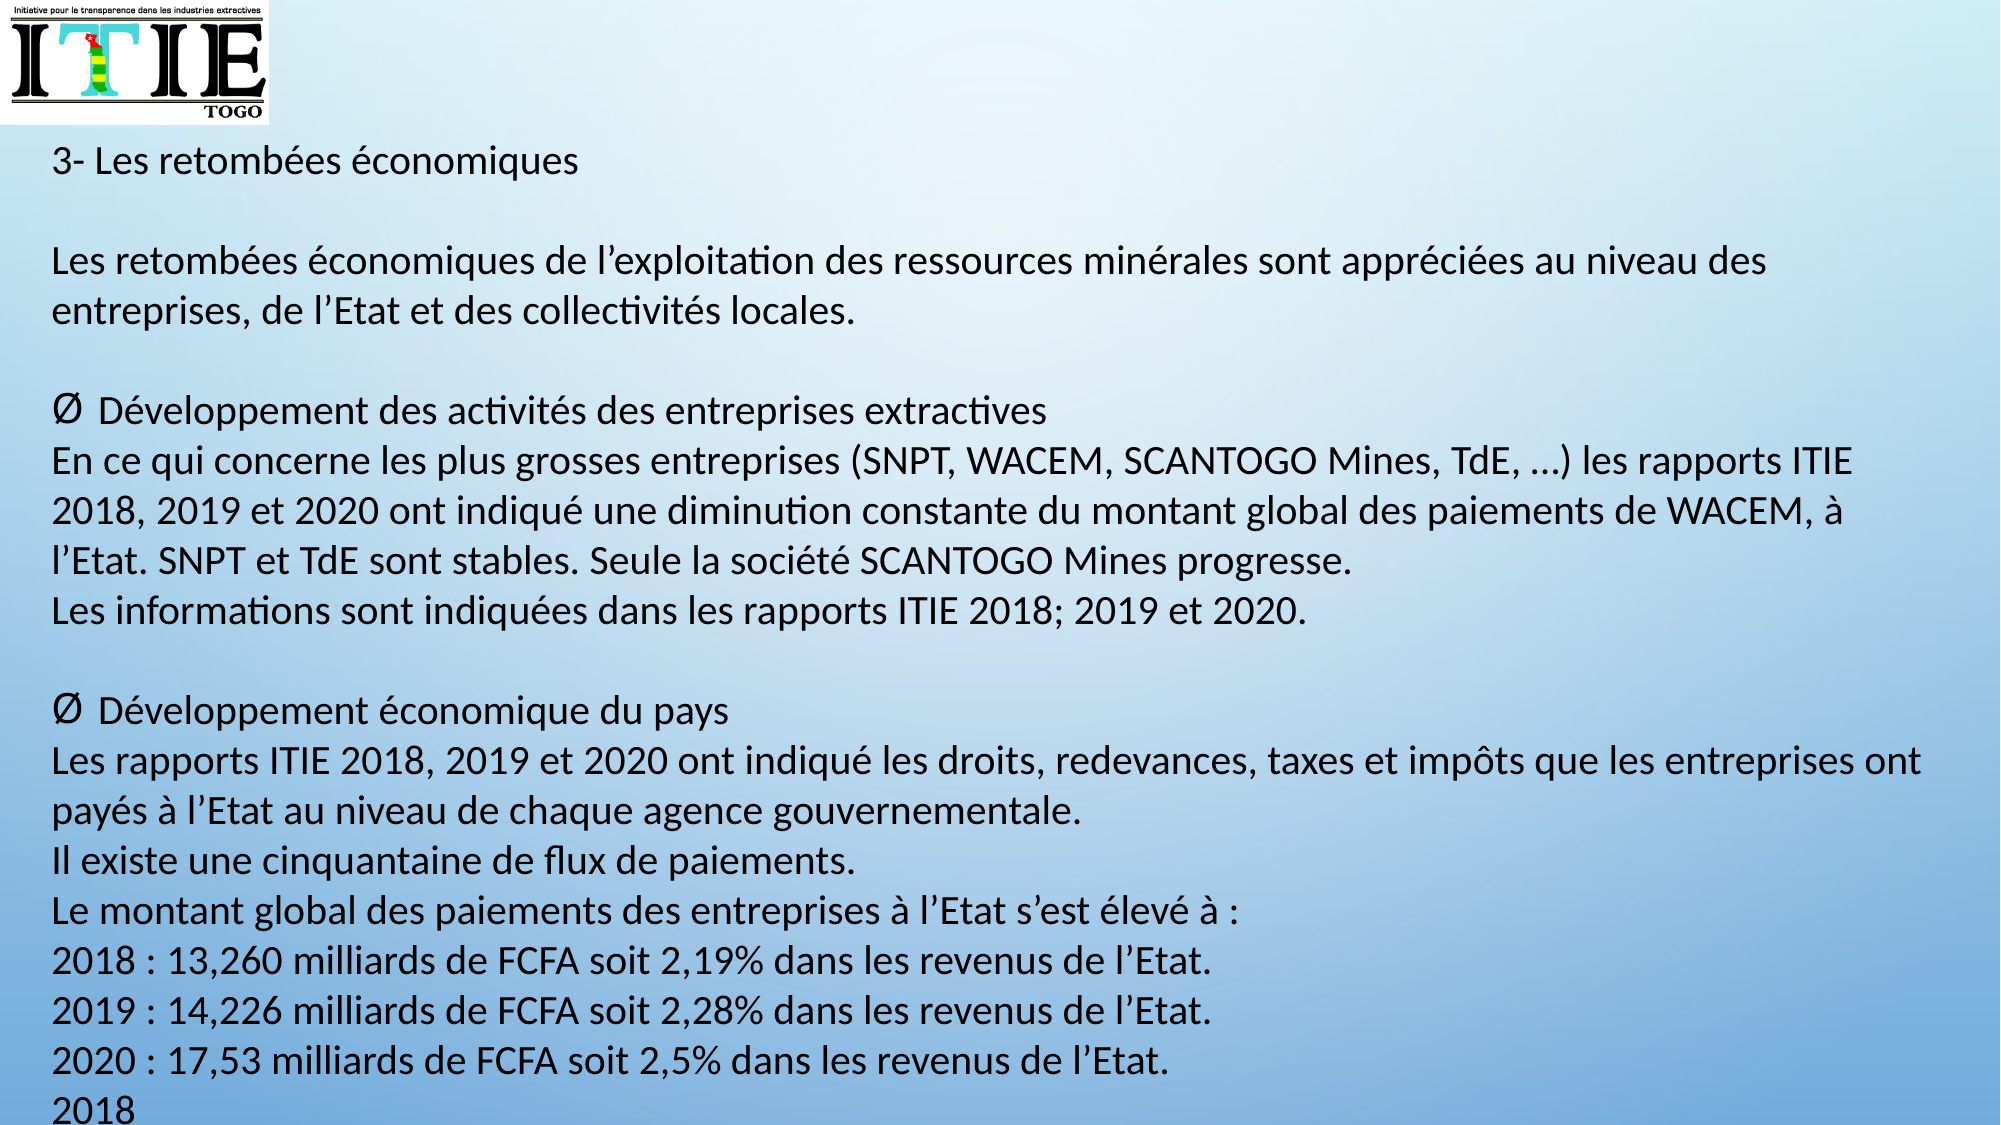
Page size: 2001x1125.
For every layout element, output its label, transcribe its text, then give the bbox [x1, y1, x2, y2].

text_box 3- Les retombées économiques Les retombées économiques de l’exploitation des ressources minérales sont appréciées au niveau des entreprises, de l’Etat et des collectivités locales. Développement des activités des entreprises extractives En ce qui concerne les plus grosses entreprises (SNPT, WACEM, SCANTOGO Mines, TdE, …) les rapports ITIE 2018, 2019 et 2020 ont indiqué une diminution constante du montant global des paiements de WACEM, à l’Etat. SNPT et TdE sont stables. Seule la société SCANTOGO Mines progresse. Les informations sont indiquées dans les rapports ITIE 2018; 2019 et 2020. Développement économique du pays Les rapports ITIE 2018, 2019 et 2020 ont indiqué les droits, redevances, taxes et impôts que les entreprises ont payés à l’Etat au niveau de chaque agence gouvernementale. Il existe une cinquantaine de flux de paiements. Le montant global des paiements des entreprises à l’Etat s’est élevé à : 2018 : 13,260 milliards de FCFA soit 2,19% dans les revenus de l’Etat. 2019 : 14,226 milliards de FCFA soit 2,28% dans les revenus de l’Etat. 2020 : 17,53 milliards de FCFA soit 2,5% dans les revenus de l’Etat. [36, 125, 1963, 1125]
picture [0, 0, 269, 126]
